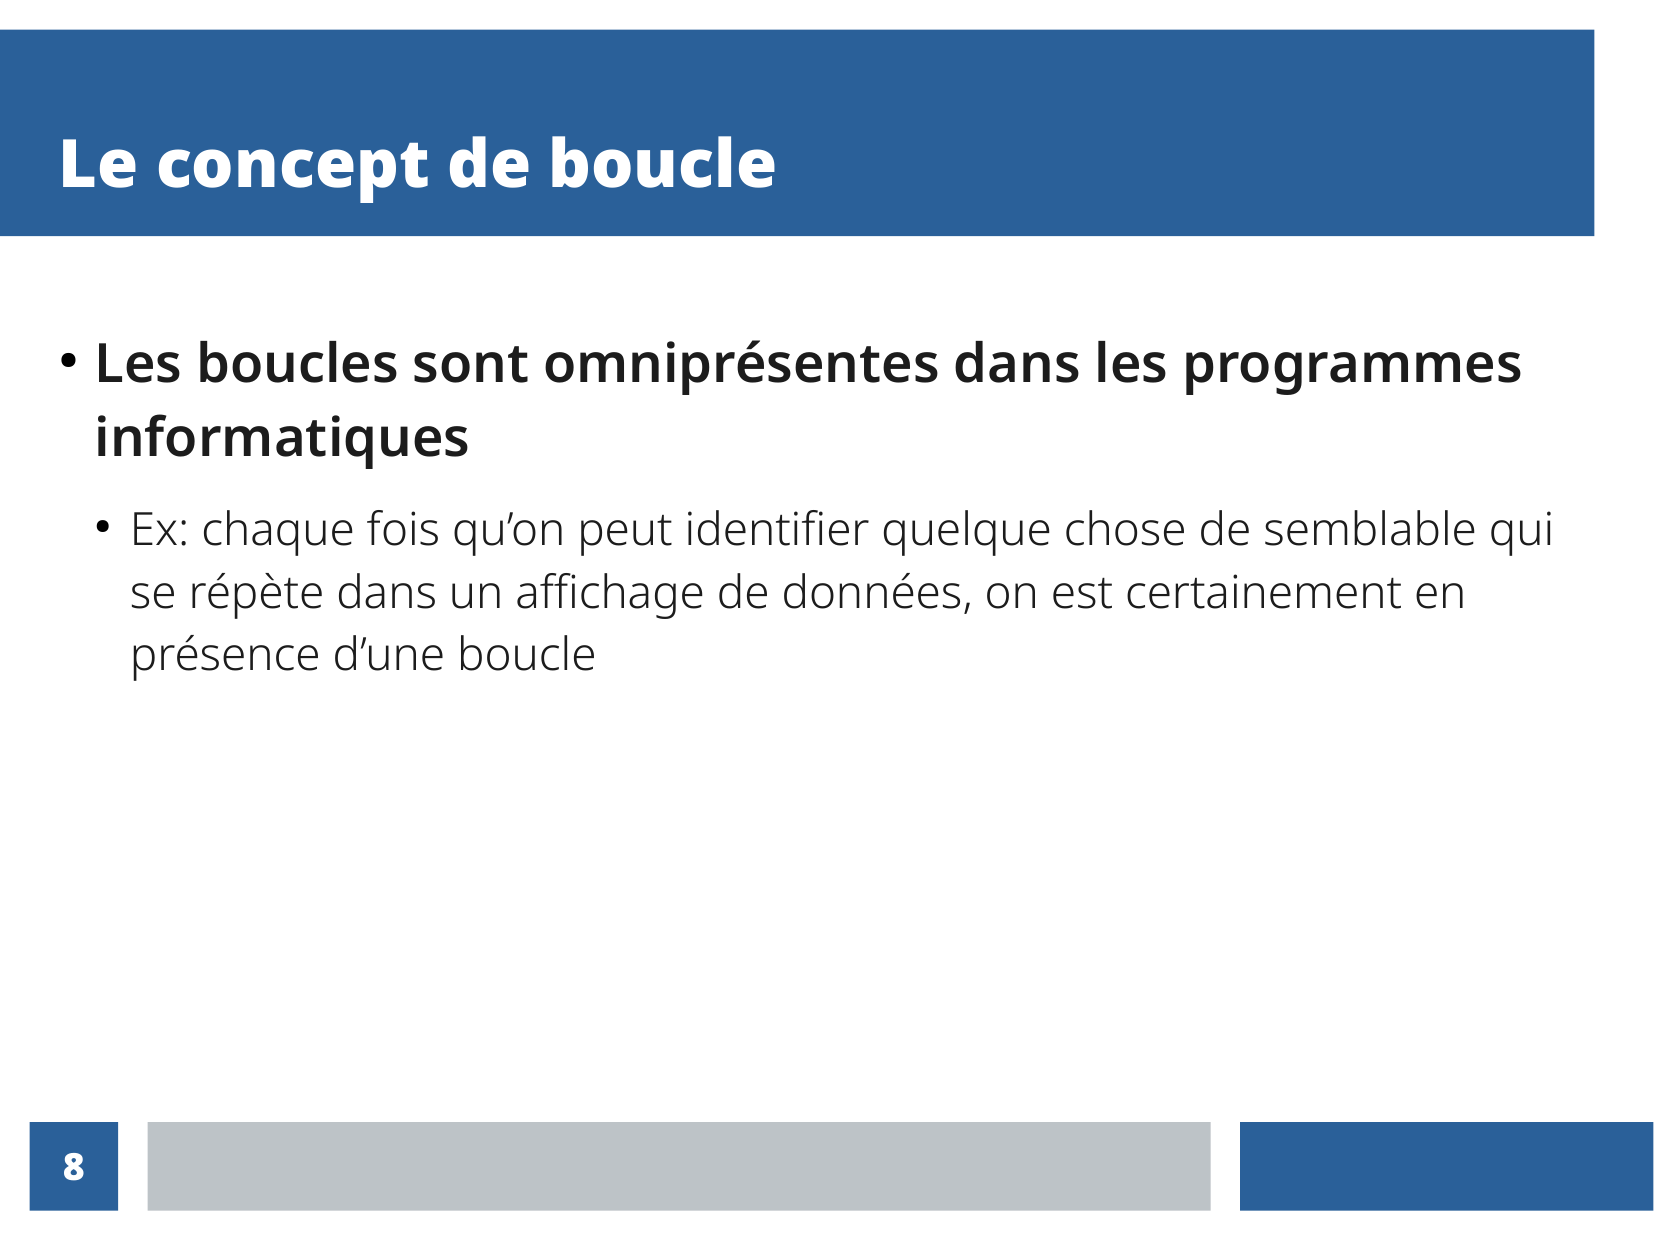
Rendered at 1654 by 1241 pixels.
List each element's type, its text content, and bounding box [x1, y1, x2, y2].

list Les boucles sont omniprésentes dans les programmes informatiques Ex: chaque fois qu’on peut identifier quelque chose de semblable qui se répète dans un affichage de données, on est certainement en présence d’une boucle [59, 324, 1565, 1093]
title Le concept de boucle [59, 59, 1595, 207]
